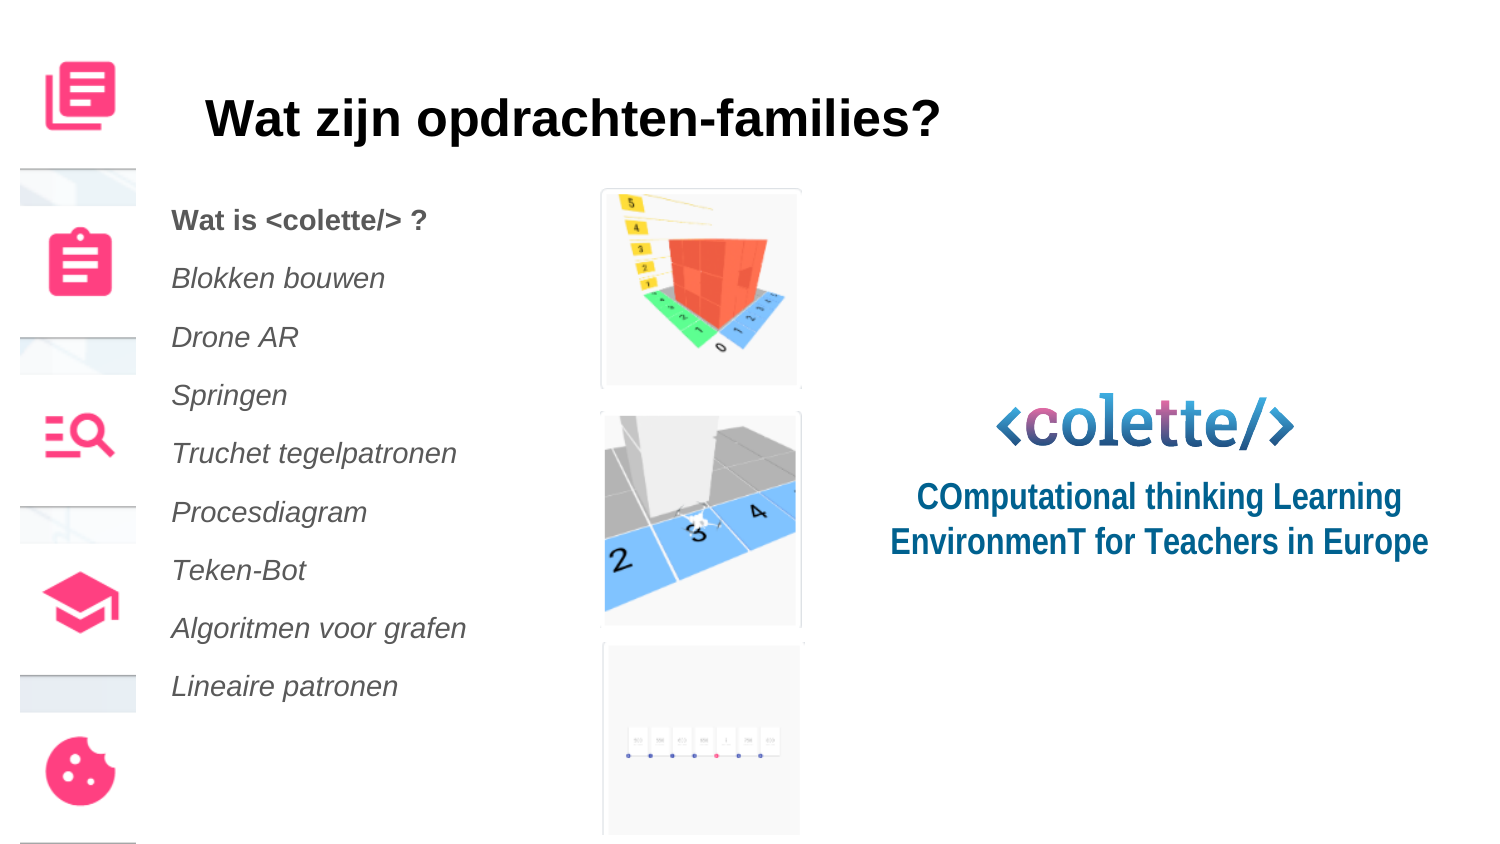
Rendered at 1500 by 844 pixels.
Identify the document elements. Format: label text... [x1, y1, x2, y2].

picture [600, 642, 805, 835]
picture [593, 189, 802, 390]
picture [949, 356, 1341, 456]
picture [20, 41, 136, 844]
title Wat zijn opdrachten-families? [190, 69, 1500, 164]
text_box COmputational thinking Learning EnvironmenT for Teachers in Europe [866, 456, 1453, 578]
list Wat is <colette/> ? Blokken bouwen Drone AR Springen Truchet tegelpatronen Procesdiagram Teken-Bot Algoritmen voor grafen Lineaire patronen [156, 189, 1449, 750]
picture [600, 411, 802, 628]
